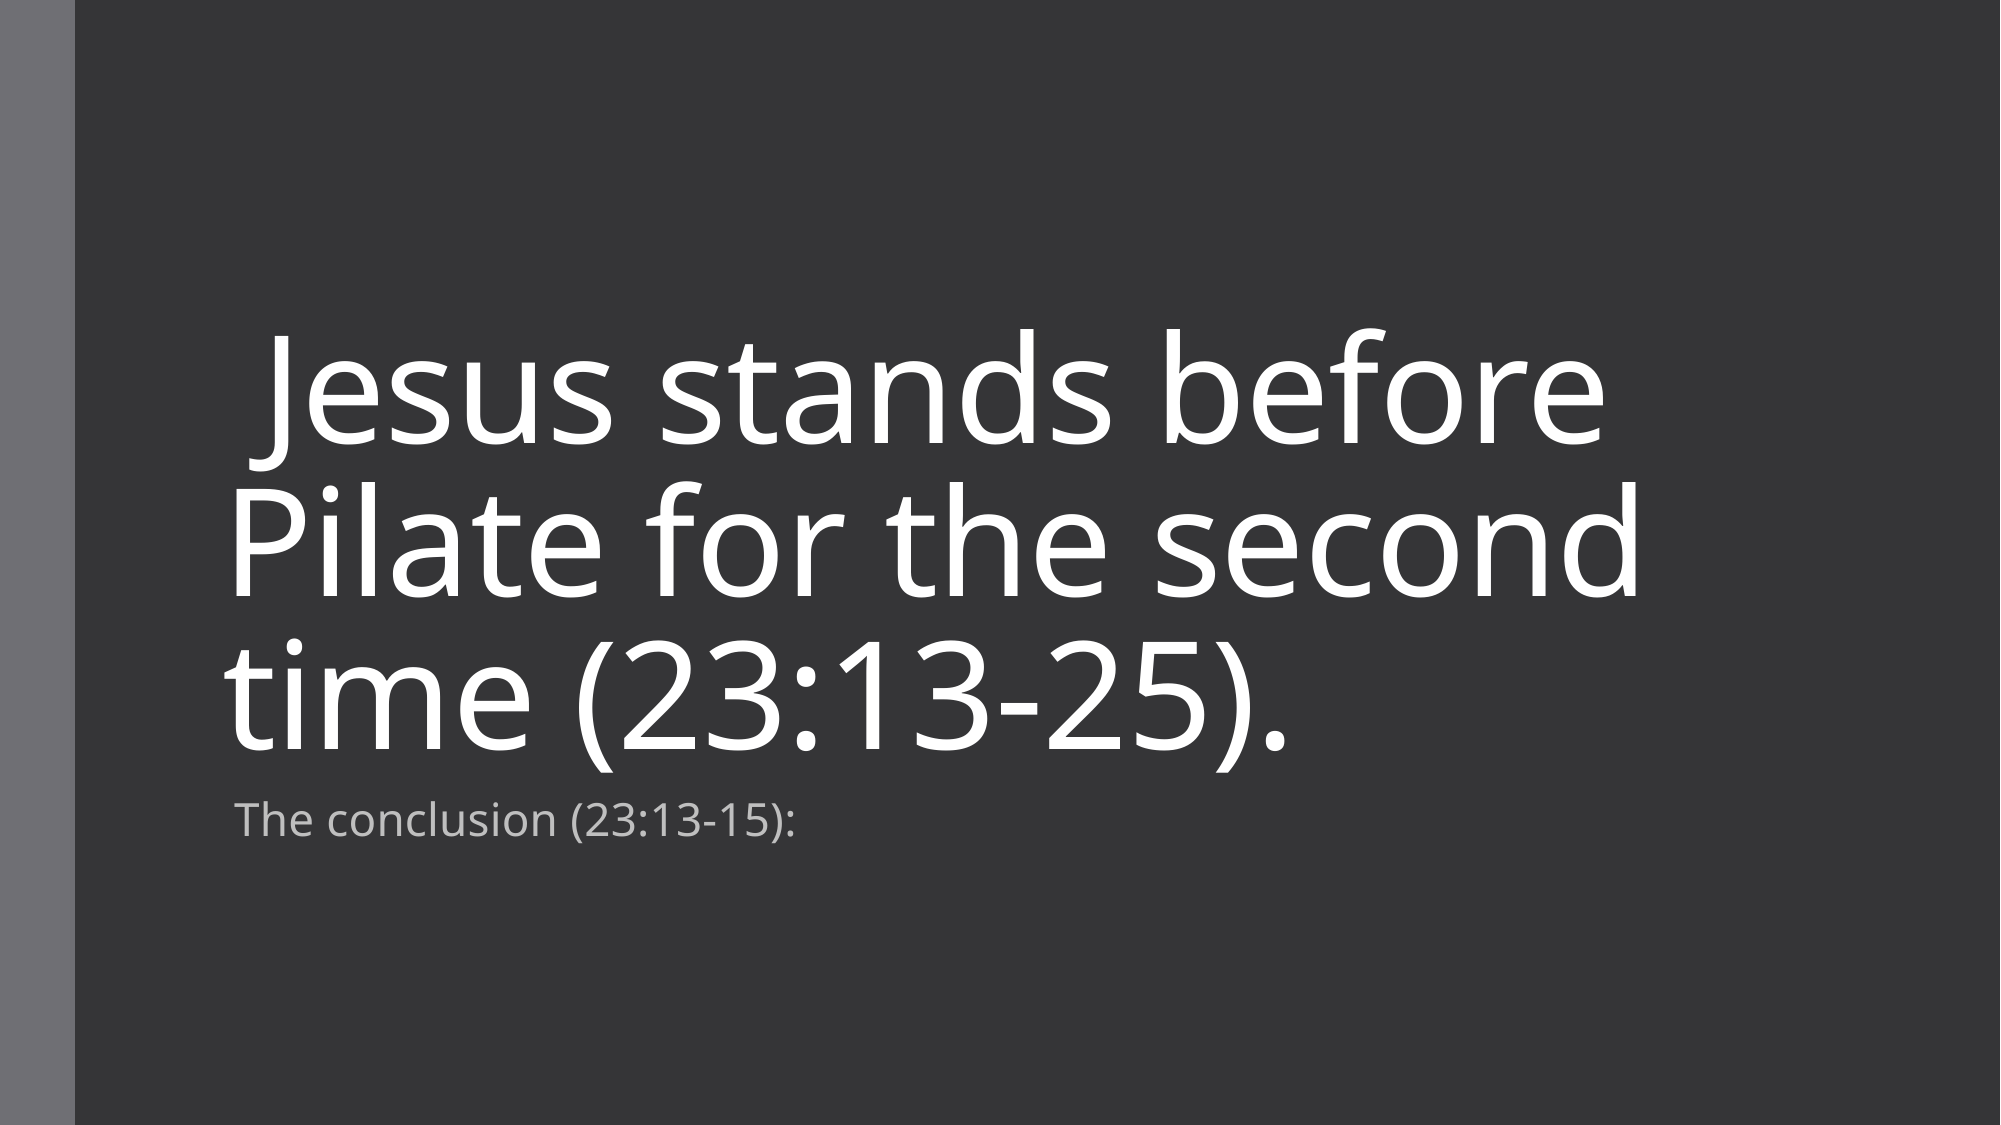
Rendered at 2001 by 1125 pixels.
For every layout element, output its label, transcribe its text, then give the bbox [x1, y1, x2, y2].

subtitle The conclusion (23:13-15): [206, 787, 1752, 1066]
title Jesus stands before Pilate for the second time (23:13-25). [206, 124, 1752, 787]
